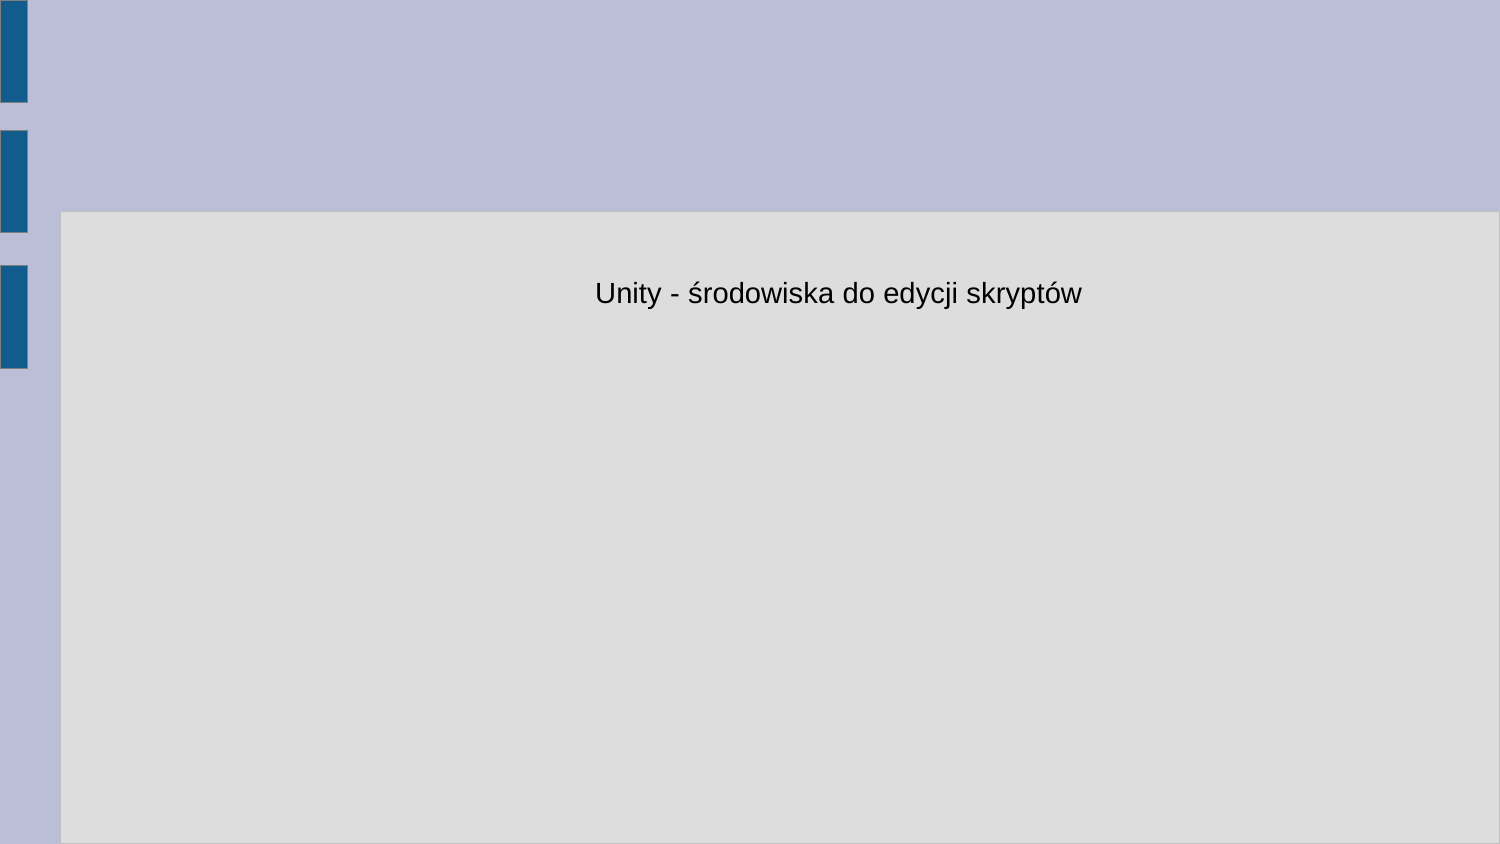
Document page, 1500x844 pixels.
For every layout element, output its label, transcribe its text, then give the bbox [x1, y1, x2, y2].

title Unity - środowiska do edycji skryptów [580, 258, 1404, 518]
